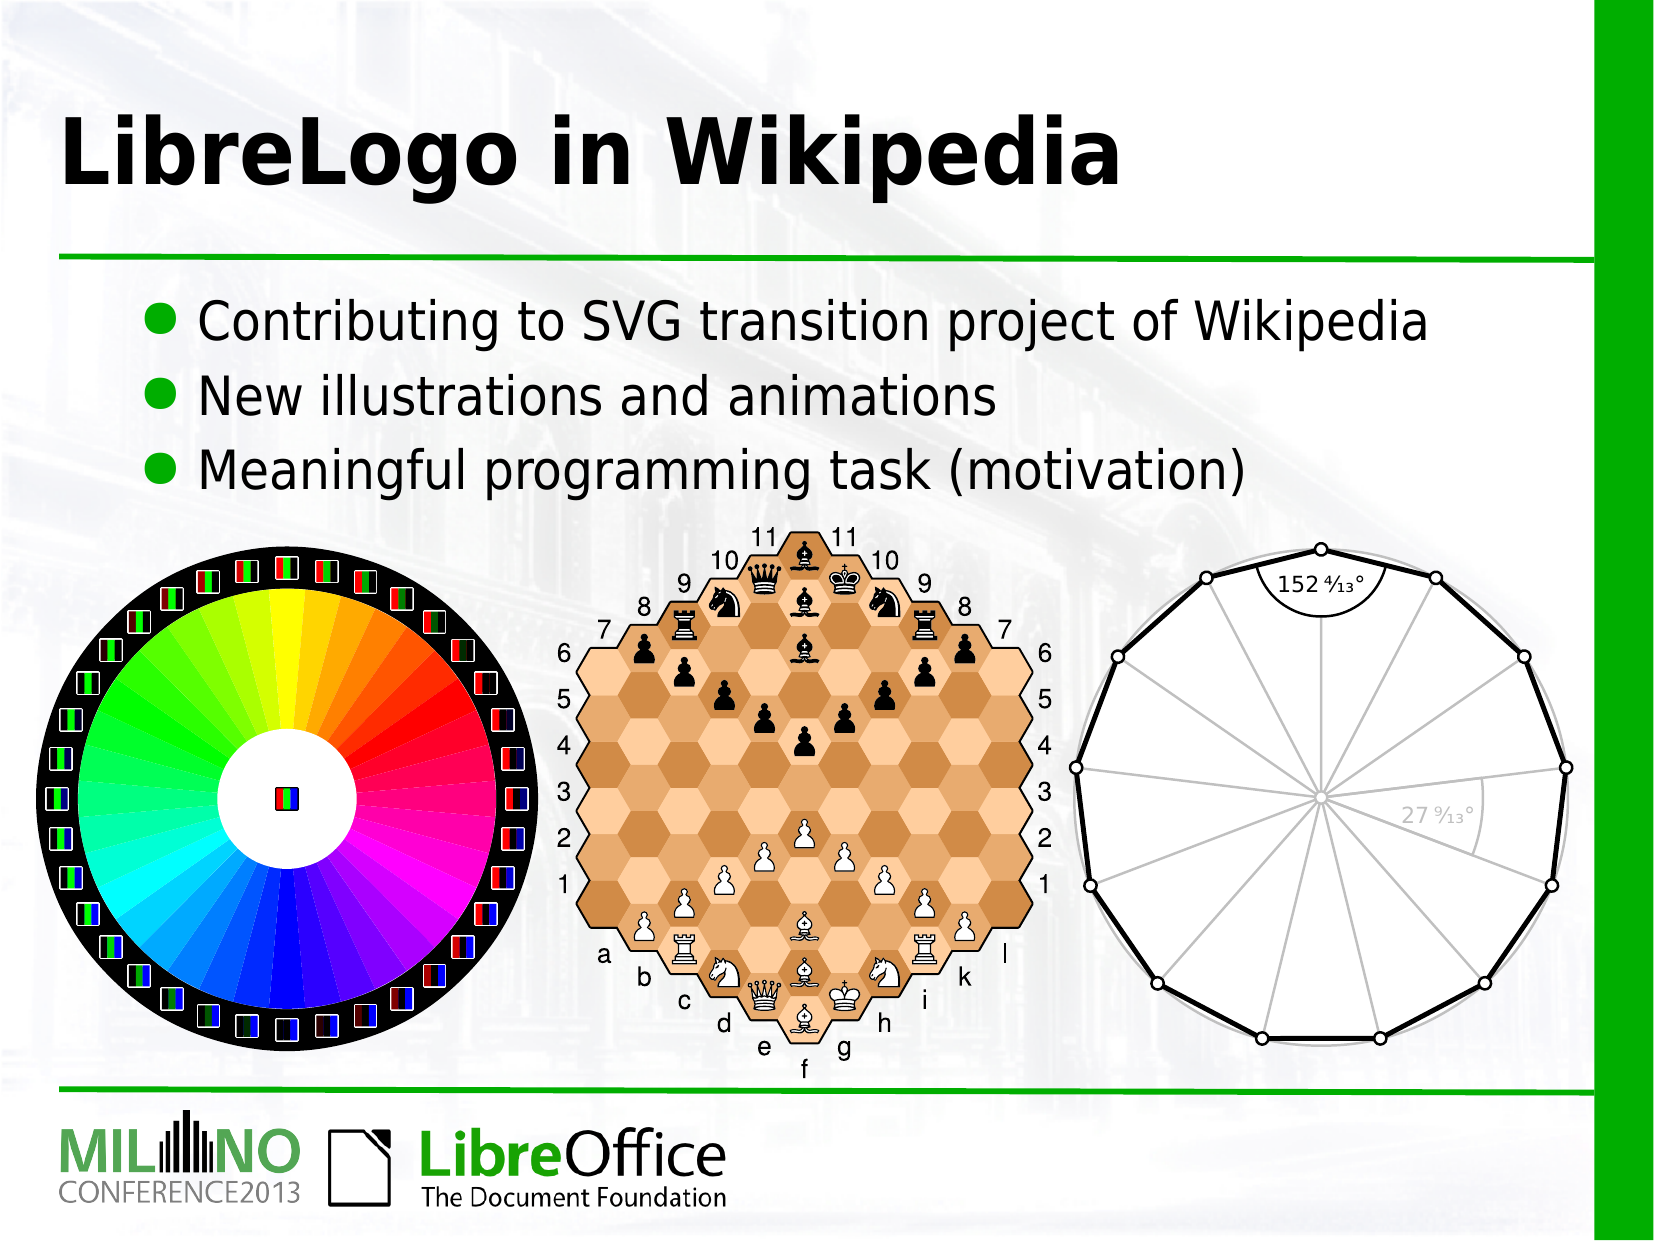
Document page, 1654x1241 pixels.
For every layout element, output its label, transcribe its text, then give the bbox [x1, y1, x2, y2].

picture [1, 0, 1594, 1241]
list Contributing to SVG transition project of Wikipedia New illustrations and animations Meaningful programming task (motivation) [35, 290, 1524, 545]
title LibreLogo in Wikipedia [59, 49, 1548, 257]
